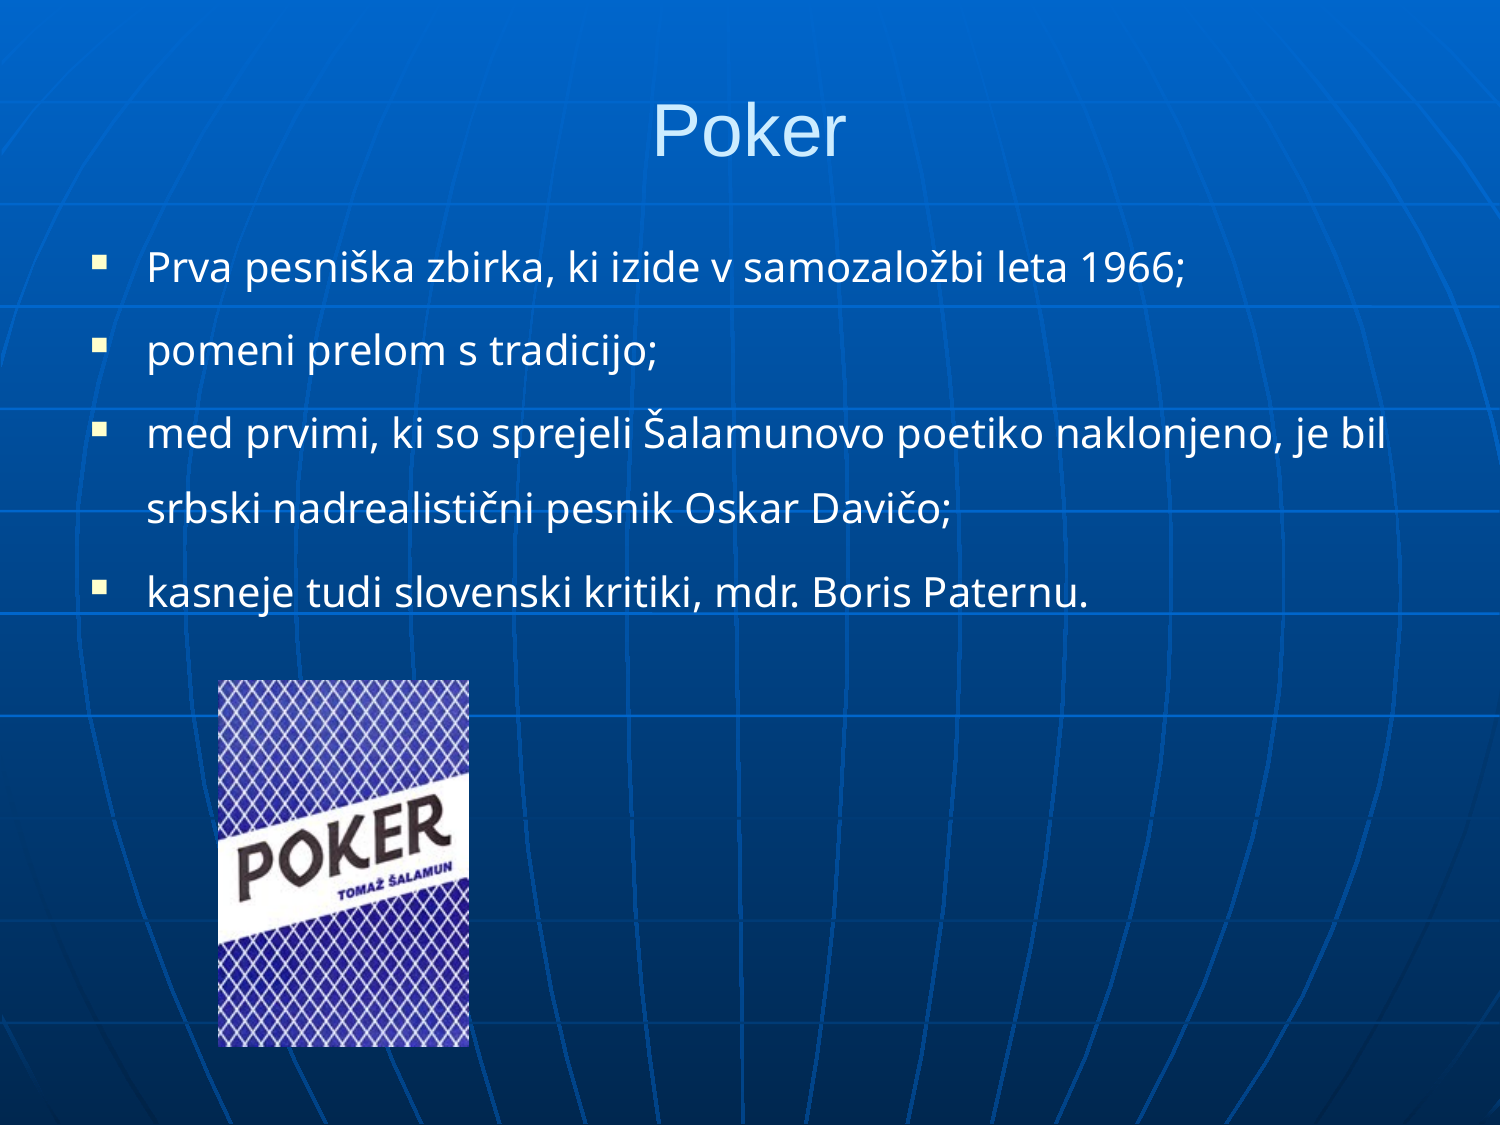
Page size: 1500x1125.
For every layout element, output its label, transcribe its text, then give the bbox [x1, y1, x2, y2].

list Prva pesniška zbirka, ki izide v samozaložbi leta 1966; pomeni prelom s tradicijo; med prvimi, ki so sprejeli Šalamunovo poetiko naklonjeno, je bil srbski nadrealistični pesnik Oskar Davičo; kasneje tudi slovenski kritiki, mdr. Boris Paternu. [75, 208, 1425, 1006]
picture [218, 680, 469, 1047]
title Poker [75, 45, 1425, 208]
